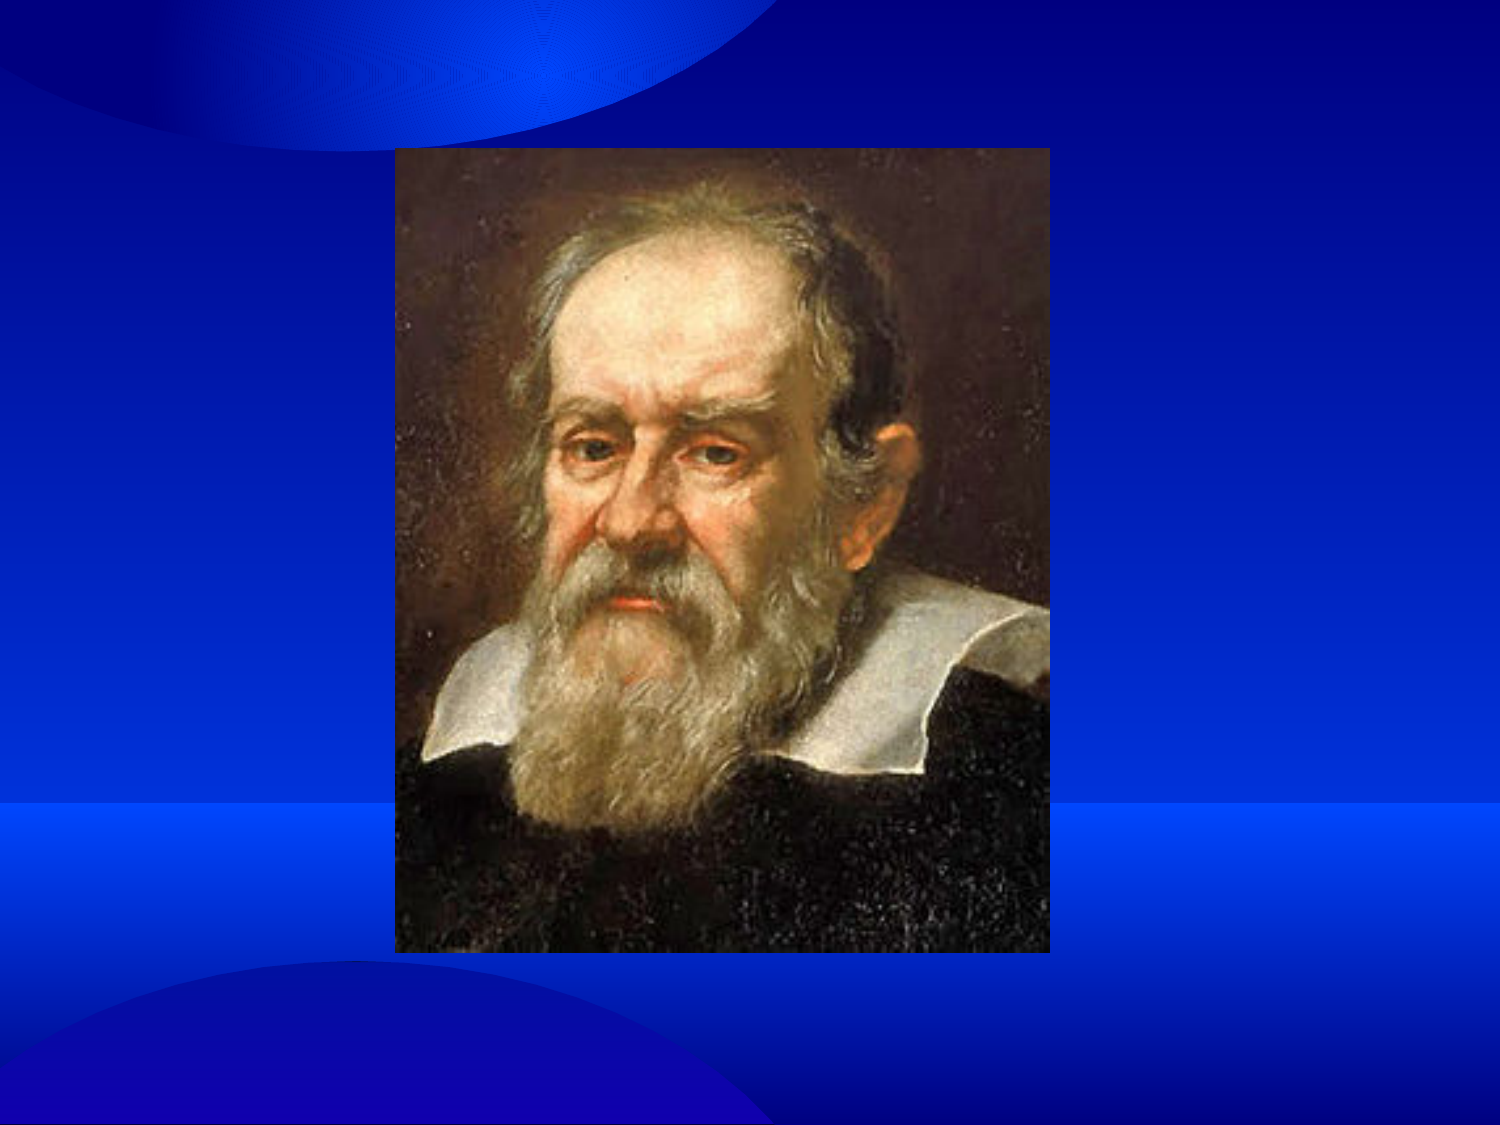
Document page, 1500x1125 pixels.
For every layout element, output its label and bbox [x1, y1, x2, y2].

picture [395, 148, 1050, 953]
